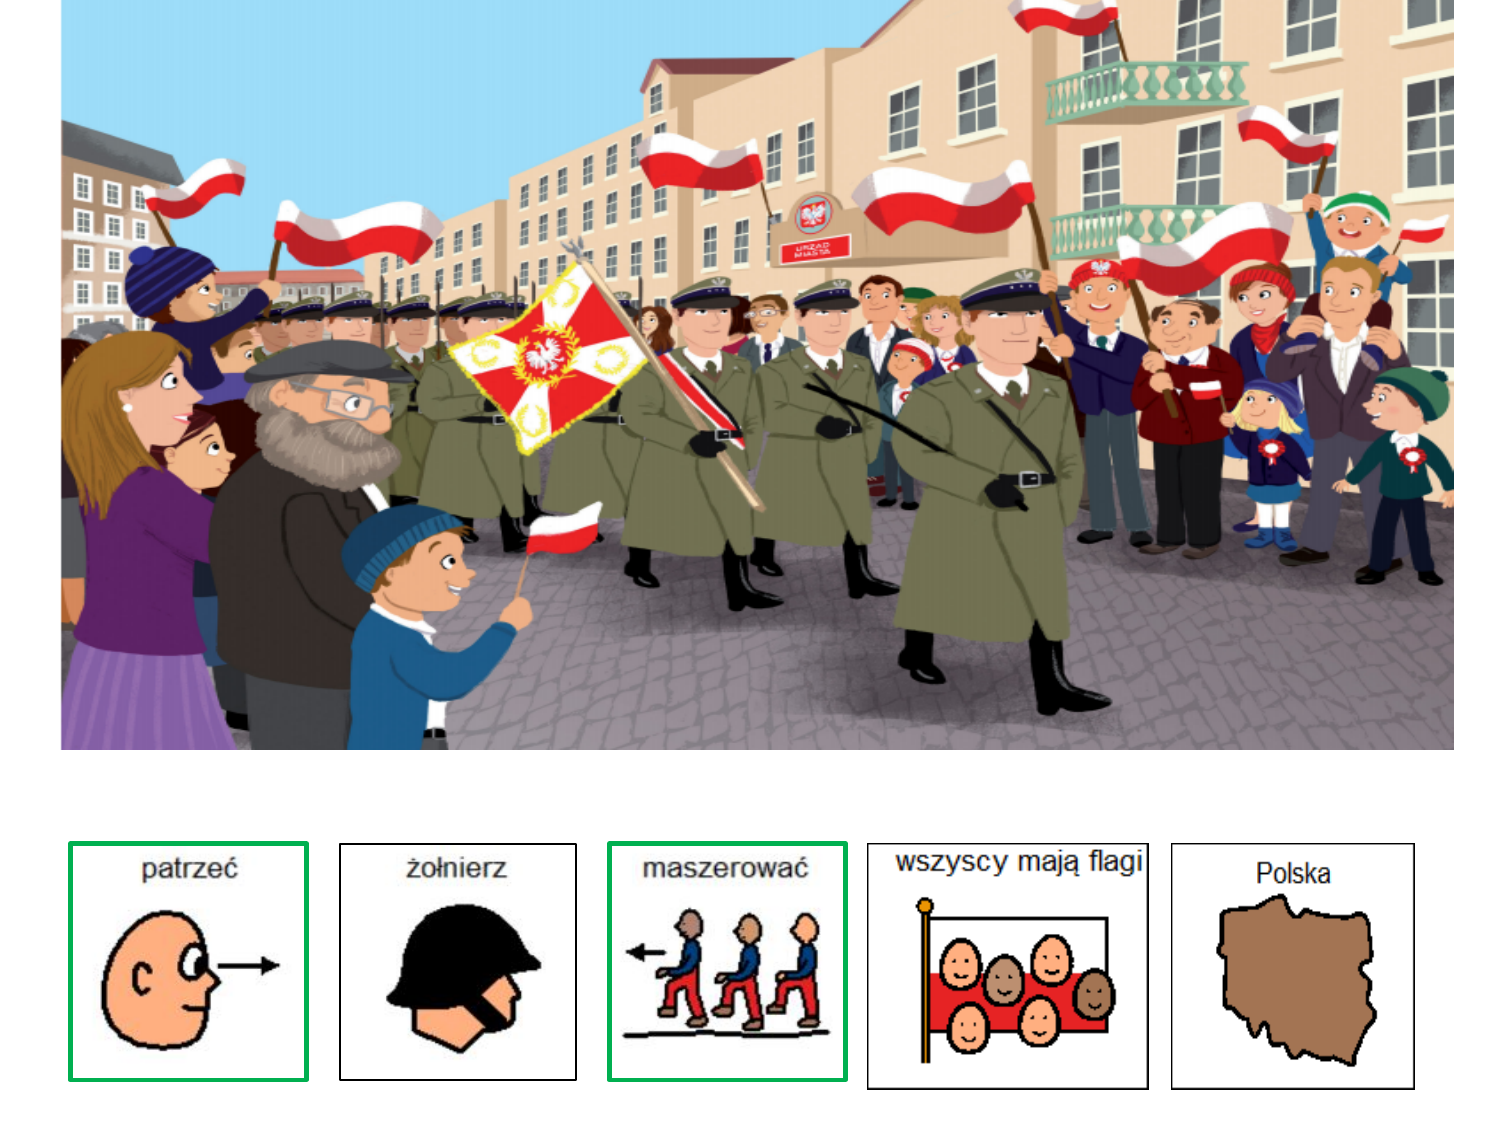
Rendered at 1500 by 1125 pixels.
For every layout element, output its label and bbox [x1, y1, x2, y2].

text_box [339, 843, 576, 1080]
picture [58, 0, 1454, 750]
picture [1171, 843, 1415, 1090]
text_box [609, 843, 846, 1080]
text_box [70, 843, 307, 1080]
picture [867, 843, 1149, 1090]
